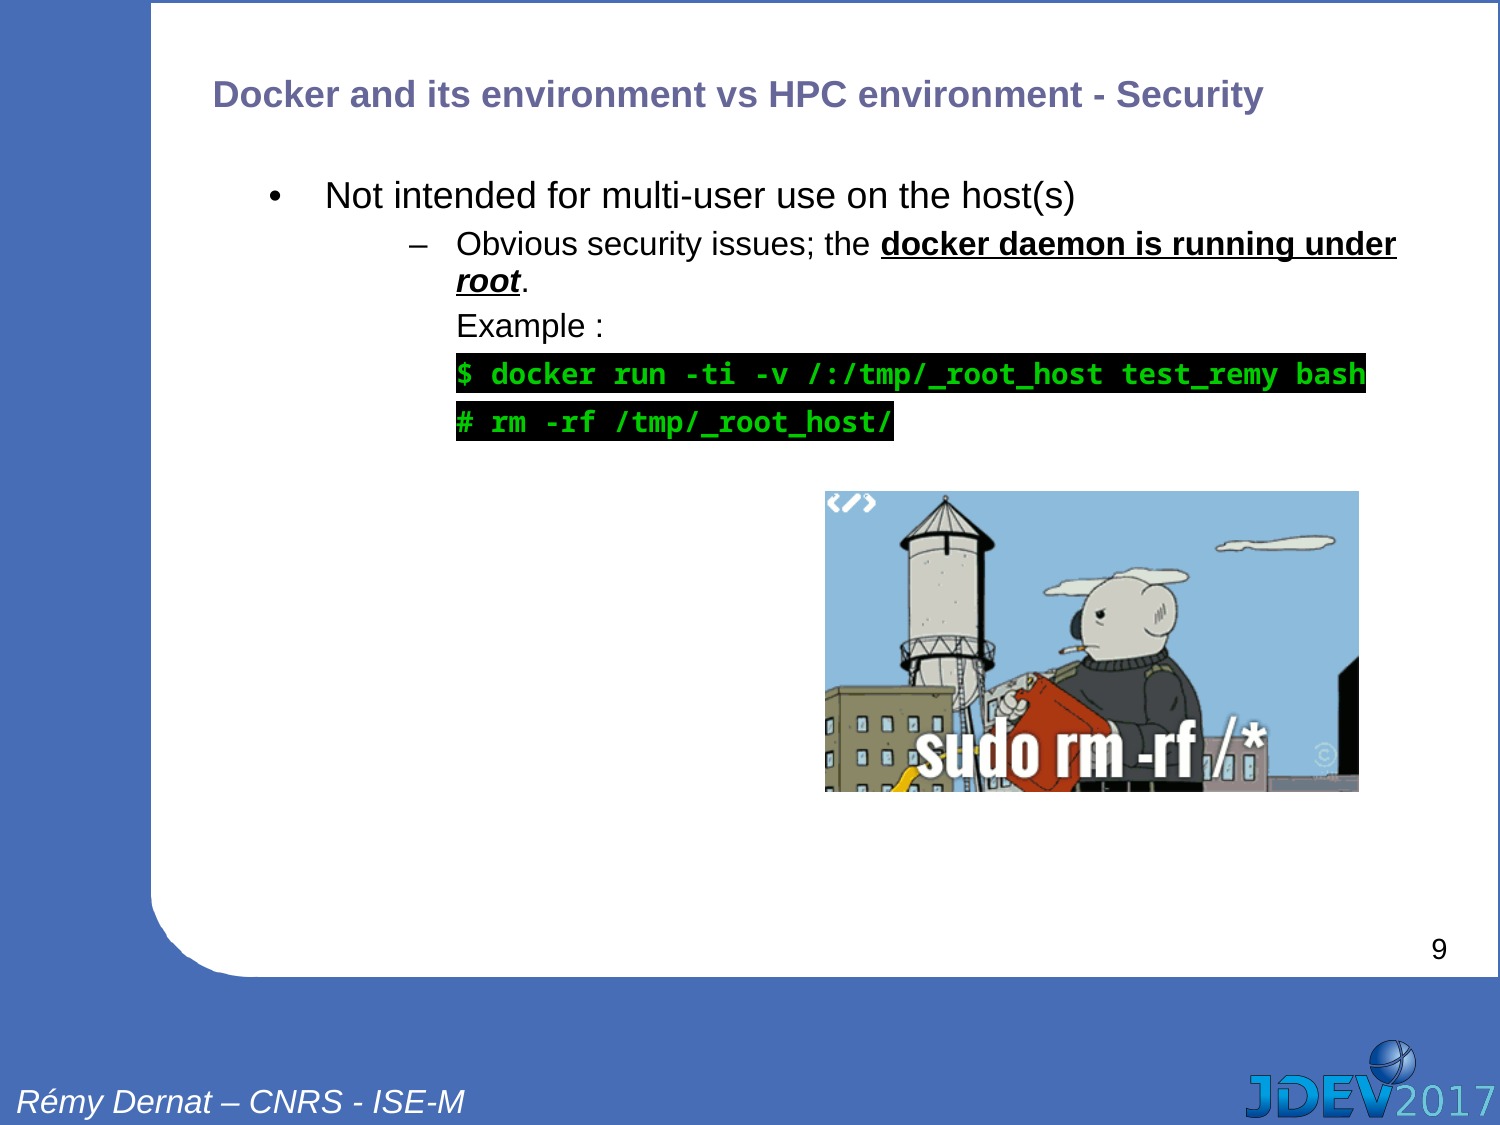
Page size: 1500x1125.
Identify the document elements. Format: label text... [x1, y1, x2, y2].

picture [0, 0, 1500, 1125]
list Not intended for multi-user use on the host(s) Obvious security issues; the docker daemon is running under root. Example : $ docker run -ti -v /:/tmp/_root_host test_remy bash # rm -rf /tmp/_root_host/ [212, 174, 1448, 828]
title Docker and its environment vs HPC environment - Security [212, 24, 1447, 164]
text_box Rémy Dernat – CNRS - ISE-M [0, 1075, 488, 1125]
